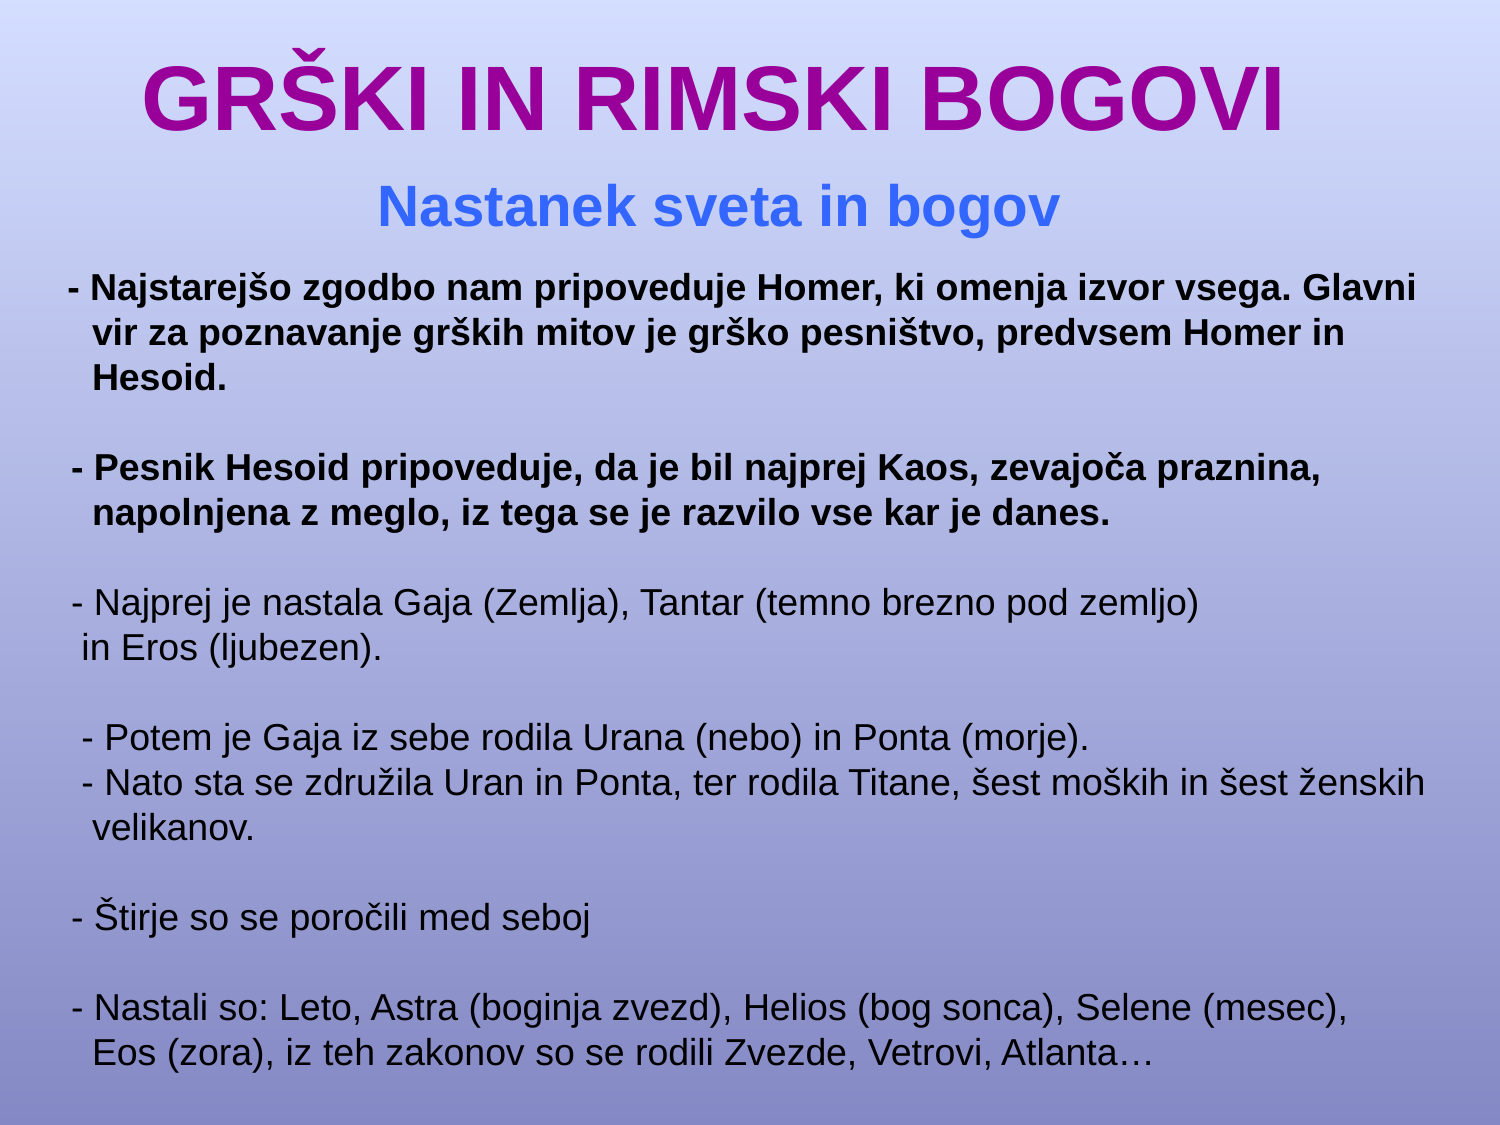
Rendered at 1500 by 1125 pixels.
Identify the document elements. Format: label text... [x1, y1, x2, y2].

subtitle Nastanek sveta in bogov [194, 160, 1245, 255]
text_box - Najstarejšo zgodbo nam pripoveduje Homer, ki omenja izvor vsega. Glavni vir za poznavanje grških mitov je grško pesništvo, predvsem Homer in Hesoid. - Pesnik Hesoid pripoveduje, da je bil najprej Kaos, zevajoča praznina, napolnjena z meglo, iz tega se je razvilo vse kar je danes. - Najprej je nastala Gaja (Zemlja), Tantar (temno brezno pod zemljo) in Eros (ljubezen). - Potem je Gaja iz sebe rodila Urana (nebo) in Ponta (morje). - Nato sta se združila Uran in Ponta, ter rodila Titane, šest moških in šest ženskih velikanov. - Štirje so se poročili med seboj - Nastali so: Leto, Astra (boginja zvezd), Helios (bog sonca), Selene (mesec), Eos (zora), iz teh zakonov so se rodili Zvezde, Vetrovi, Atlanta… [0, 255, 1489, 1081]
title GRŠKI IN RIMSKI BOGOVI [76, 19, 1352, 168]
